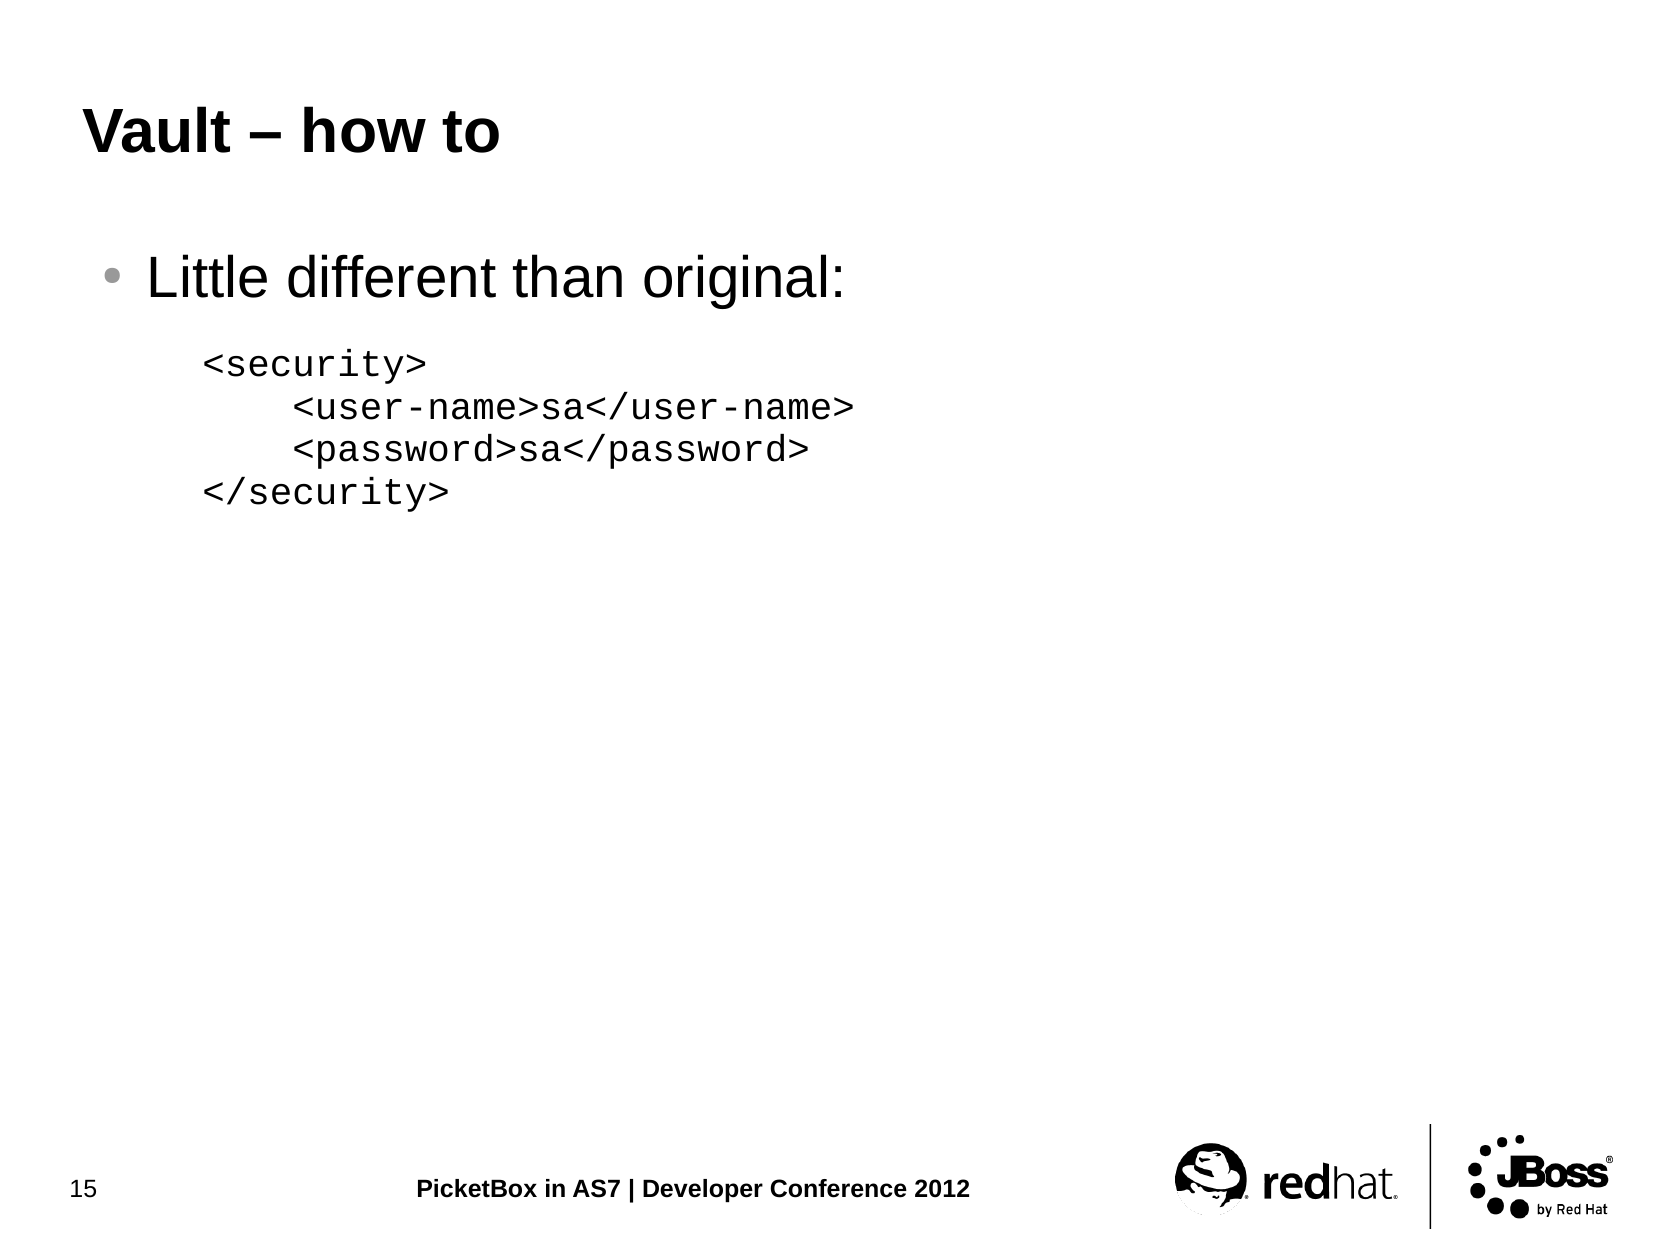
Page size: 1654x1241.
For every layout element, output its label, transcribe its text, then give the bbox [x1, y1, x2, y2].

text_box <security> <user-name>sa</user-name> <password>sa</password> </security> [187, 338, 1313, 826]
picture [1175, 1124, 1613, 1229]
list Little different than original: [86, 244, 1576, 1039]
title Vault – how to [82, 37, 1571, 226]
